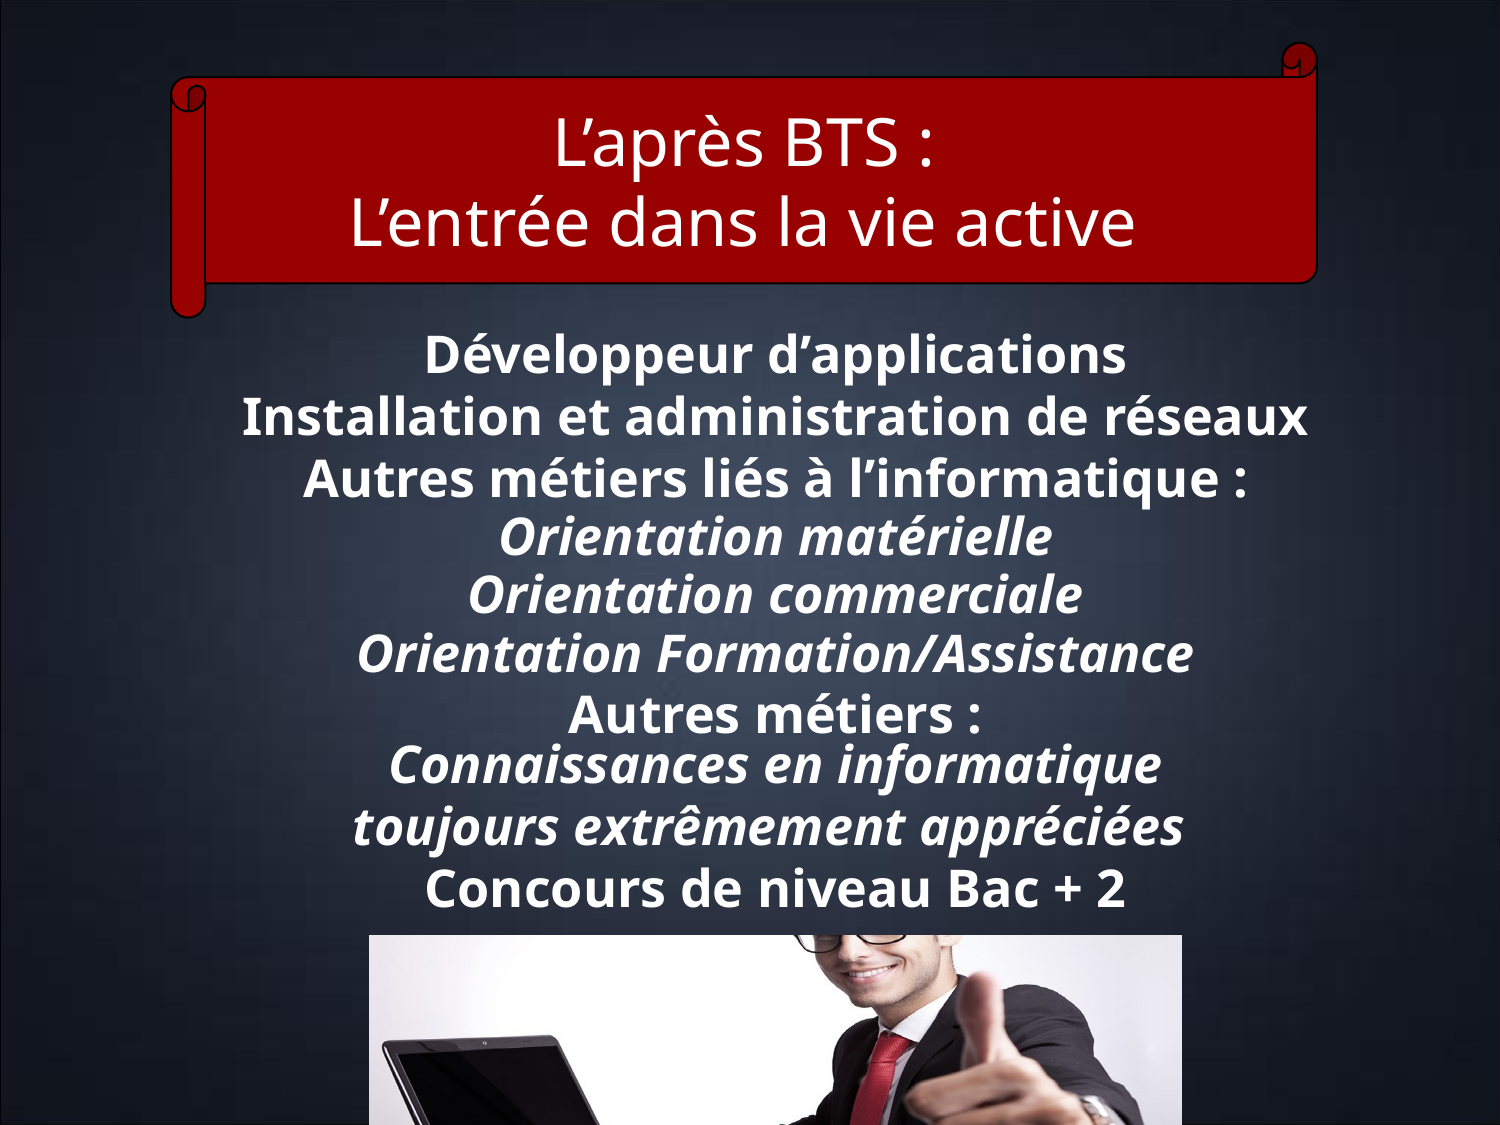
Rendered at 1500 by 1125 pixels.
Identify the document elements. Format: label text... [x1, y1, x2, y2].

text_box L’après BTS : L’entrée dans la vie active [171, 62, 1317, 318]
list Développeur d’applications Installation et administration de réseaux Autres métiers liés à l’informatique : Orientation matérielle Orientation commerciale Orientation Formation/Assistance Autres métiers : Connaissances en informatique toujours extrêmement appréciées Concours de niveau Bac + 2 [0, 326, 1500, 1035]
picture [0, 935, 1500, 1125]
picture [0, 0, 1500, 326]
